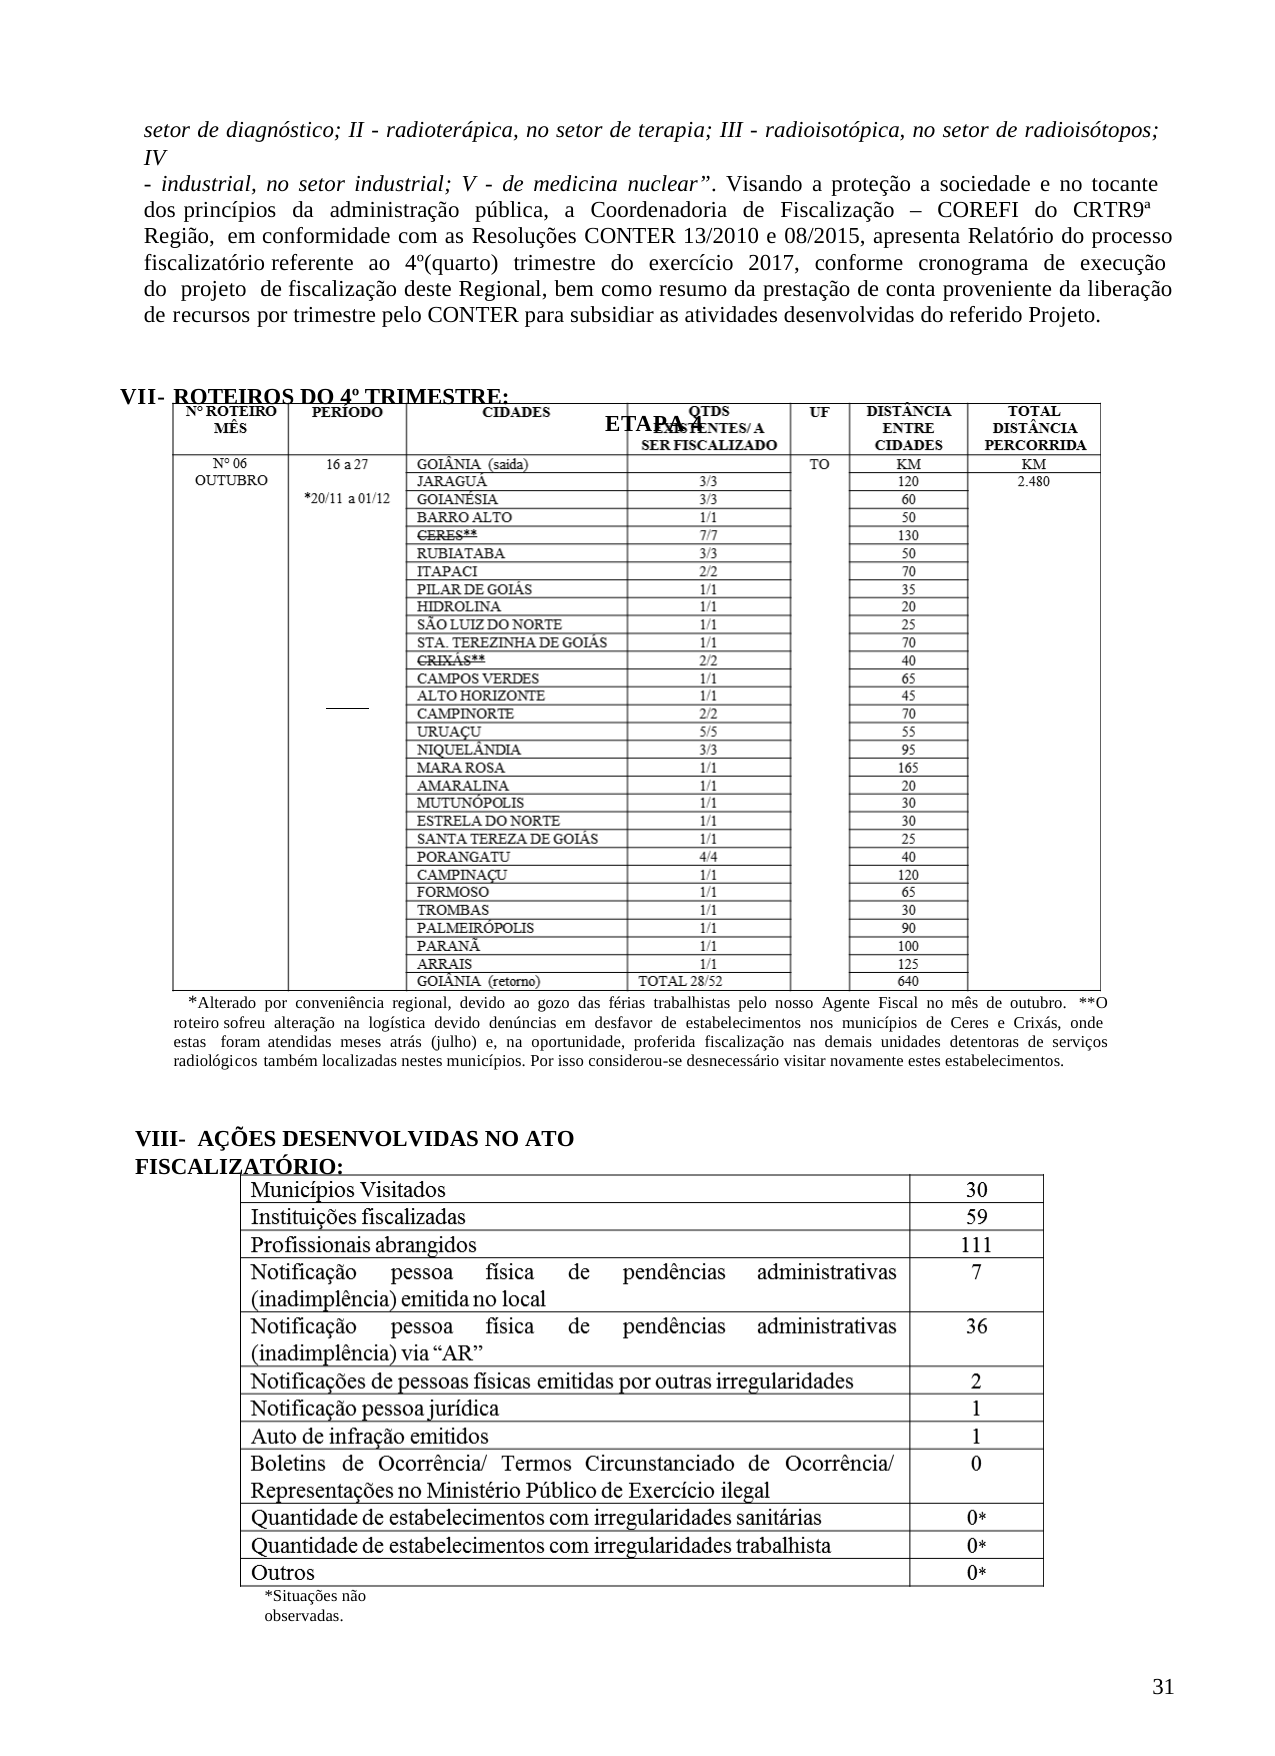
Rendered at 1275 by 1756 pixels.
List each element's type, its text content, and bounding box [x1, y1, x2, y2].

text_box *Alterado por conveniência regional, devido ao gozo das férias trabalhistas pelo nosso Agente Fiscal no mês de outubro. **O roteiro sofreu alteração na logística devido denúncias em desfavor de estabelecimentos nos municípios de Ceres e Crixás, onde estas foram atendidas meses atrás (julho) e, na oportunidade, proferida fiscalização nas demais unidades detentoras de serviços radiológicos também localizadas nestes municípios. Por isso considerou-se desnecessário visitar novamente estes estabelecimentos. [171, 991, 1115, 1072]
text_box setor de diagnóstico; II - radioterápica, no setor de terapia; III - radioisotópica, no setor de radioisótopos; IV - industrial, no setor industrial; V - de medicina nuclear”. Visando a proteção a sociedade e no tocante dos princípios da administração pública, a Coordenadoria de Fiscalização – COREFI do CRTR9ª Região, em conformidade com as Resoluções CONTER 13/2010 e 08/2015, apresenta Relatório do processo fiscalizatório referente ao 4º(quarto) trimestre do exercício 2017, conforme cronograma de execução do projeto de fiscalização deste Regional, bem como resumo da prestação de conta proveniente da liberação de recursos por trimestre pelo CONTER para subsidiar as atividades desenvolvidas do referido Projeto. VII- ROTEIROS DO 4º TRIMESTRE: ETAPA 4 [117, 115, 1174, 406]
text_box *Situações não observadas. [262, 1601, 450, 1606]
text_box 31 [1143, 1671, 1176, 1705]
text_box VIII- AÇÕES DESENVOLVIDAS NO ATO FISCALIZATÓRIO: [132, 1123, 790, 1151]
picture [172, 397, 1101, 999]
picture [240, 1167, 1044, 1601]
